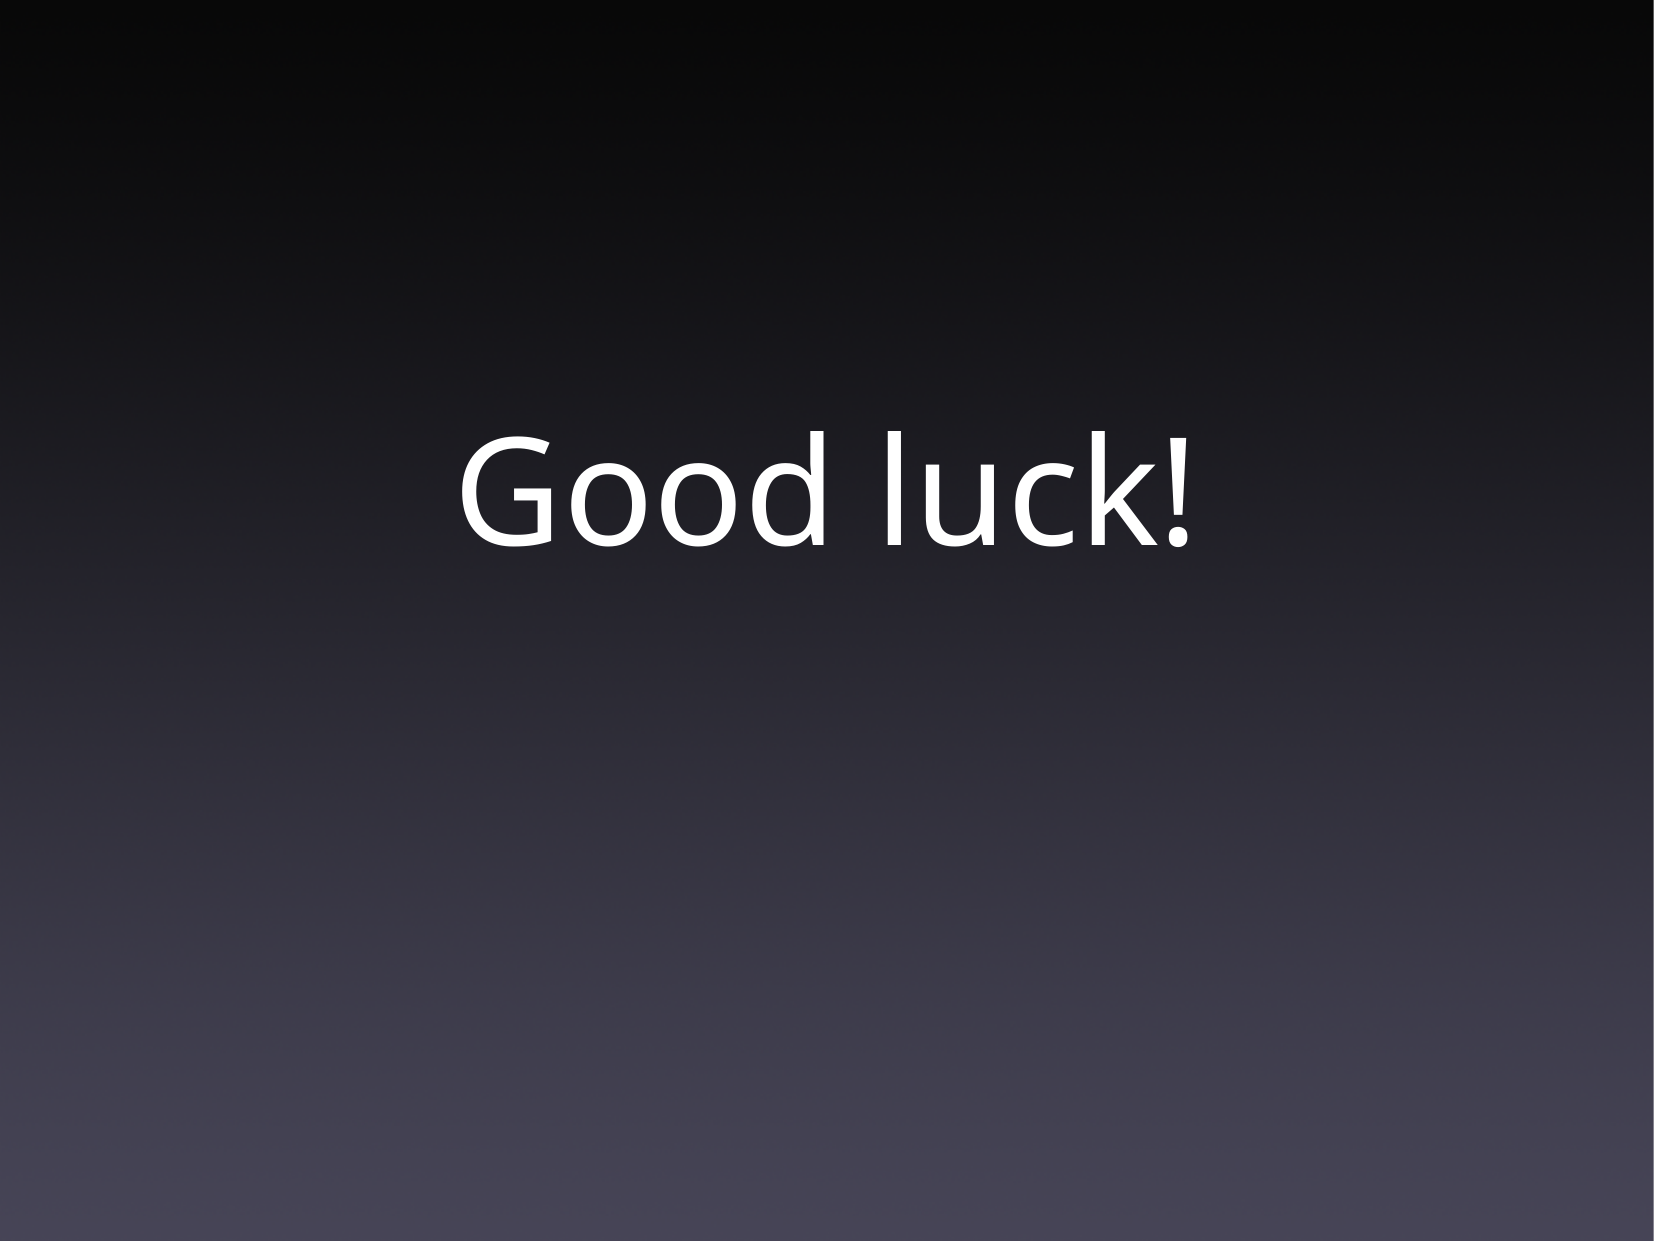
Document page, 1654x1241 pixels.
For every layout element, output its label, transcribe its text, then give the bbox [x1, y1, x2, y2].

title Good luck! [120, 372, 1533, 603]
picture [0, 0, 1654, 1241]
